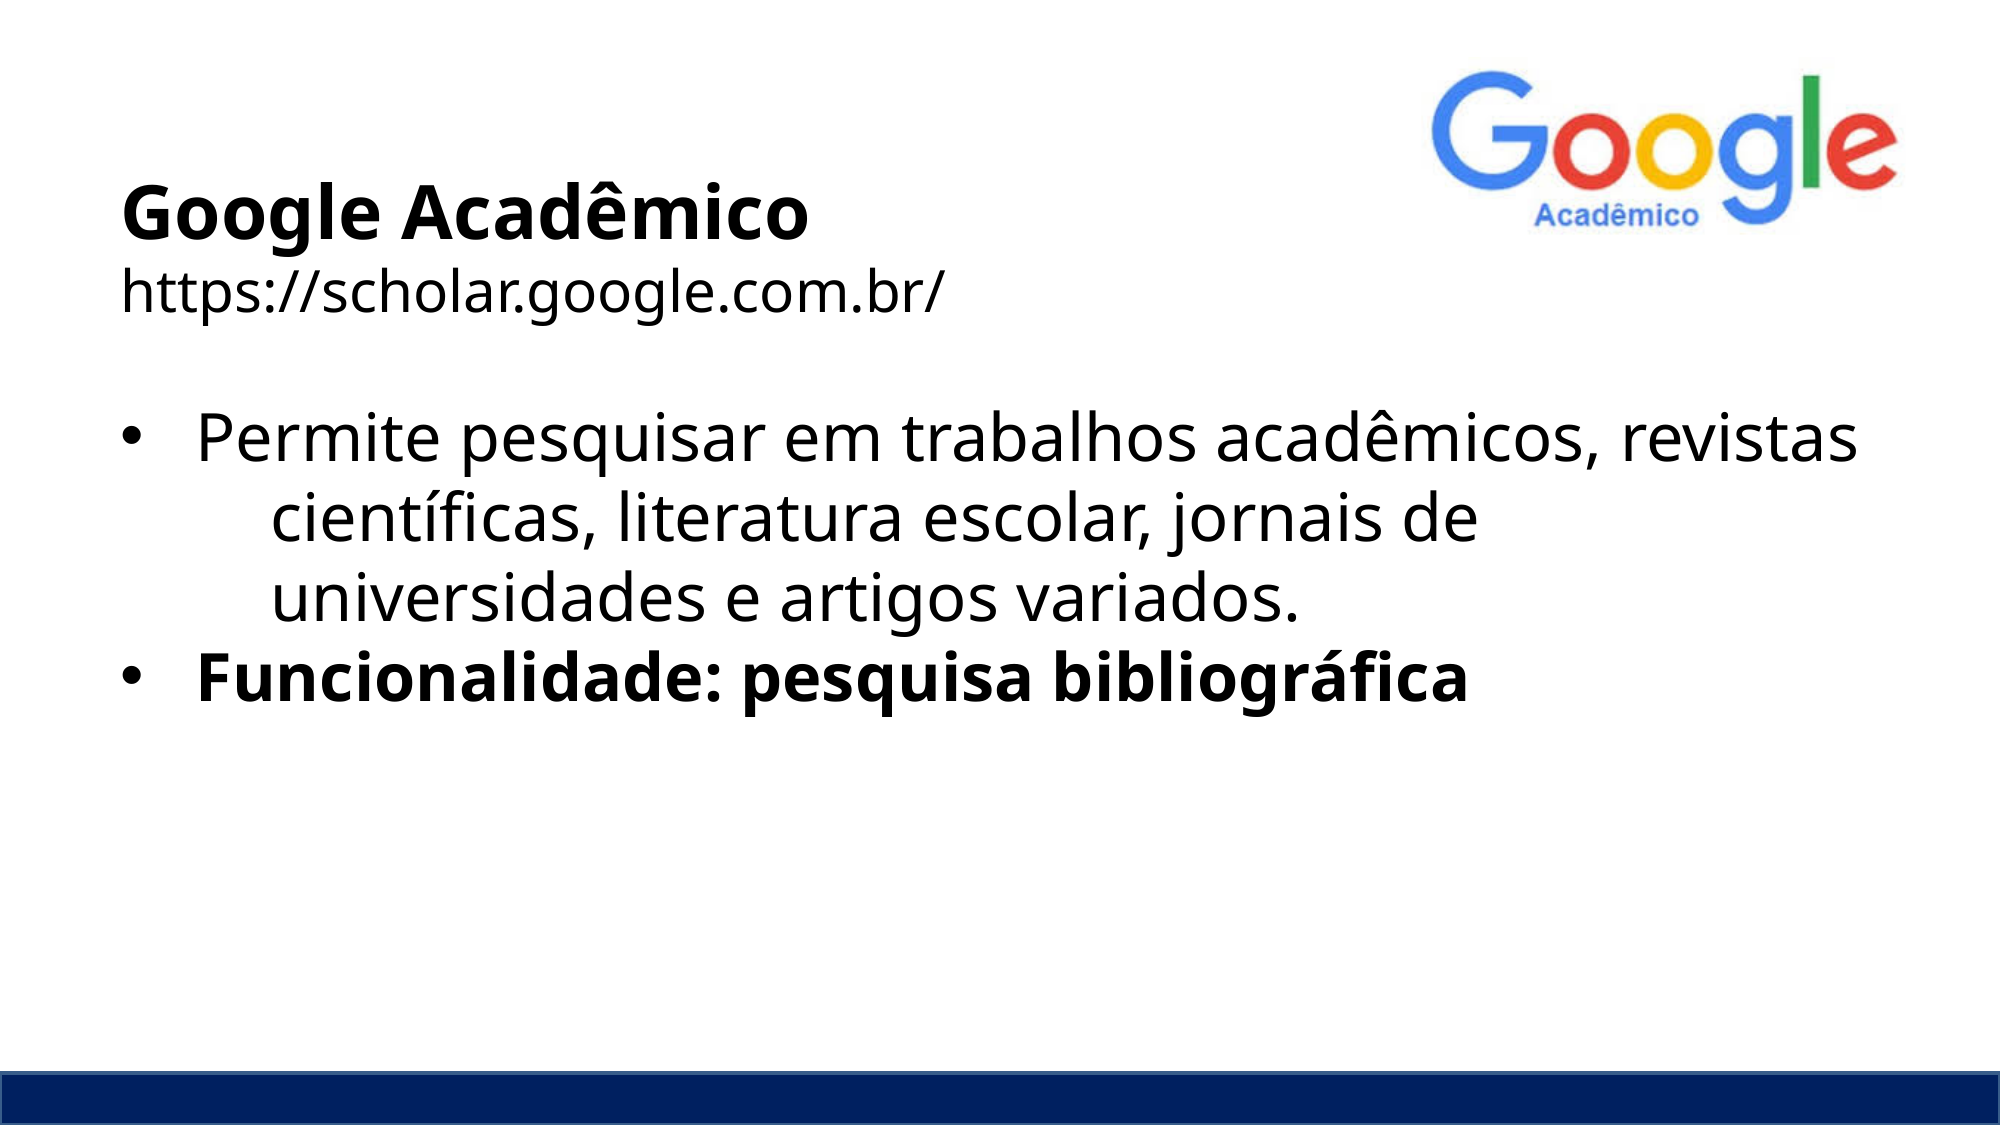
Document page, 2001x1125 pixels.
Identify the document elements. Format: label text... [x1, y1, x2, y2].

text_box [0, 1073, 2000, 1125]
text_box Google Acadêmico https://scholar.google.com.br/ [105, 156, 1433, 334]
text_box Permite pesquisar em trabalhos acadêmicos, revistas científicas, literatura escolar, jornais de universidades e artigos variados. Funcionalidade: pesquisa bibliográfica [105, 387, 1948, 645]
picture [1398, 57, 1948, 257]
